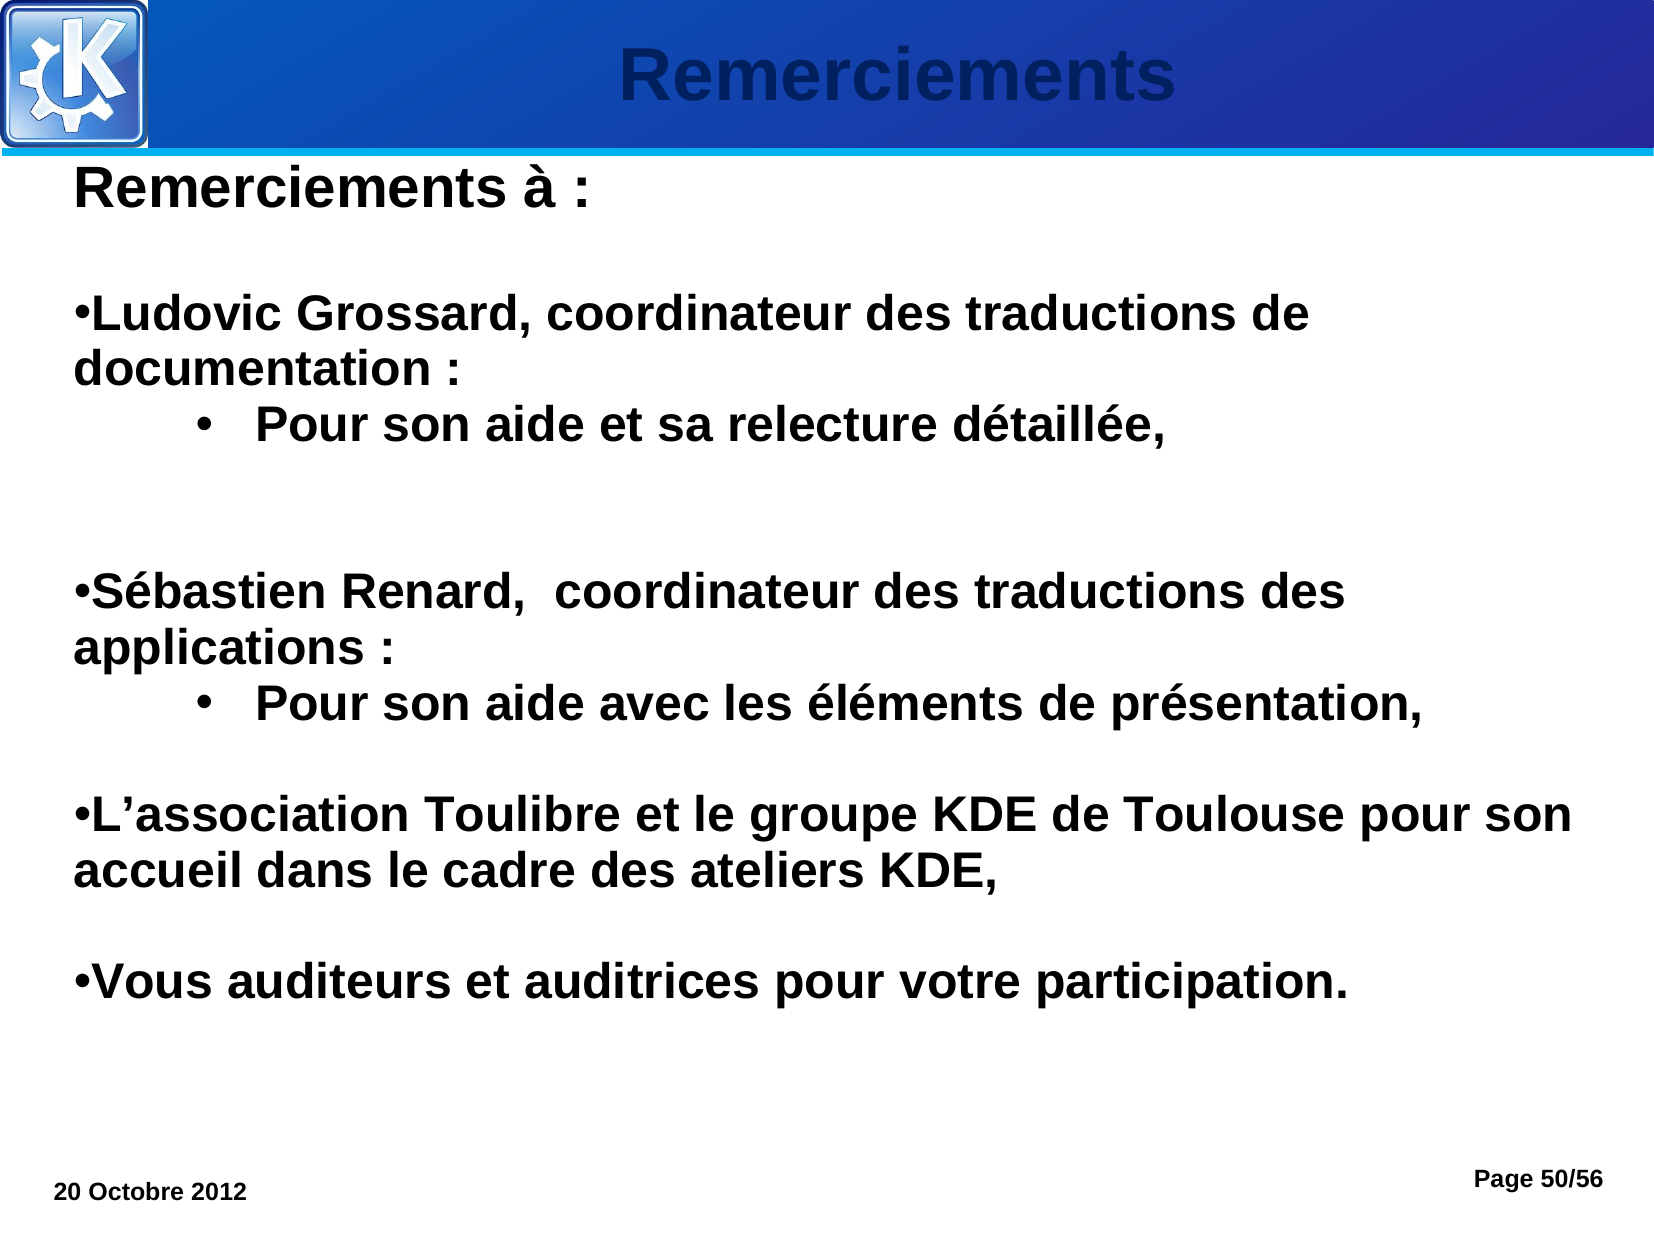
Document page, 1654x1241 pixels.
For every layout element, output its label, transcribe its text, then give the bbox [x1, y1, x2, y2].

picture [0, 0, 141, 148]
text_box Remerciements à : Ludovic Grossard, coordinateur des traductions de documentation : Pour son aide et sa relecture détaillée, Sébastien Renard, coordinateur des traductions des applications : Pour son aide avec les éléments de présentation, L’association Toulibre et le groupe KDE de Toulouse pour son accueil dans le cadre des ateliers KDE, Vous auditeurs et auditrices pour votre participation. [59, 147, 1654, 1241]
text_box Remerciements [141, 0, 1654, 147]
